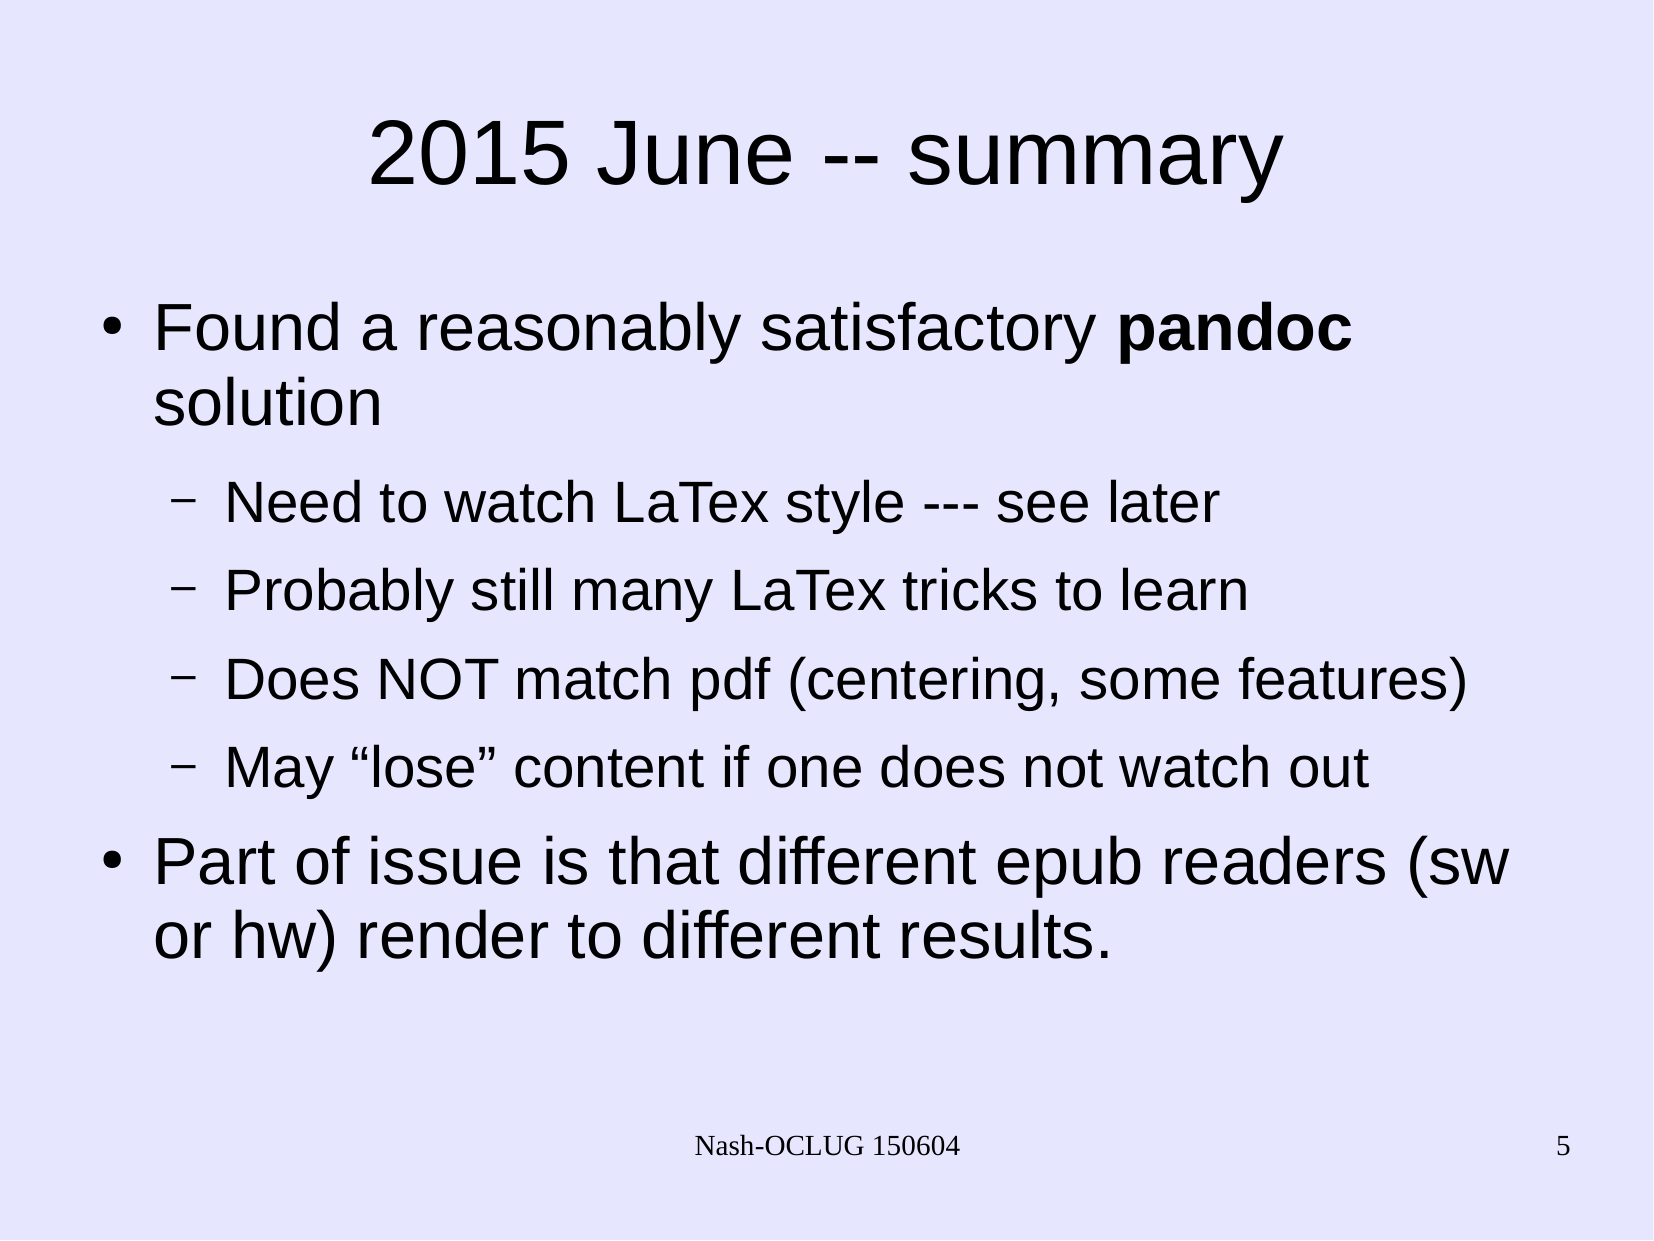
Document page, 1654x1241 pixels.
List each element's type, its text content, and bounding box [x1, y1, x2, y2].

list Found a reasonably satisfactory pandoc solution Need to watch LaTex style --- see later Probably still many LaTex tricks to learn Does NOT match pdf (centering, some features) May “lose” content if one does not watch out Part of issue is that different epub readers (sw or hw) render to different results. [82, 290, 1538, 1010]
title 2015 June -- summary [82, 49, 1571, 257]
